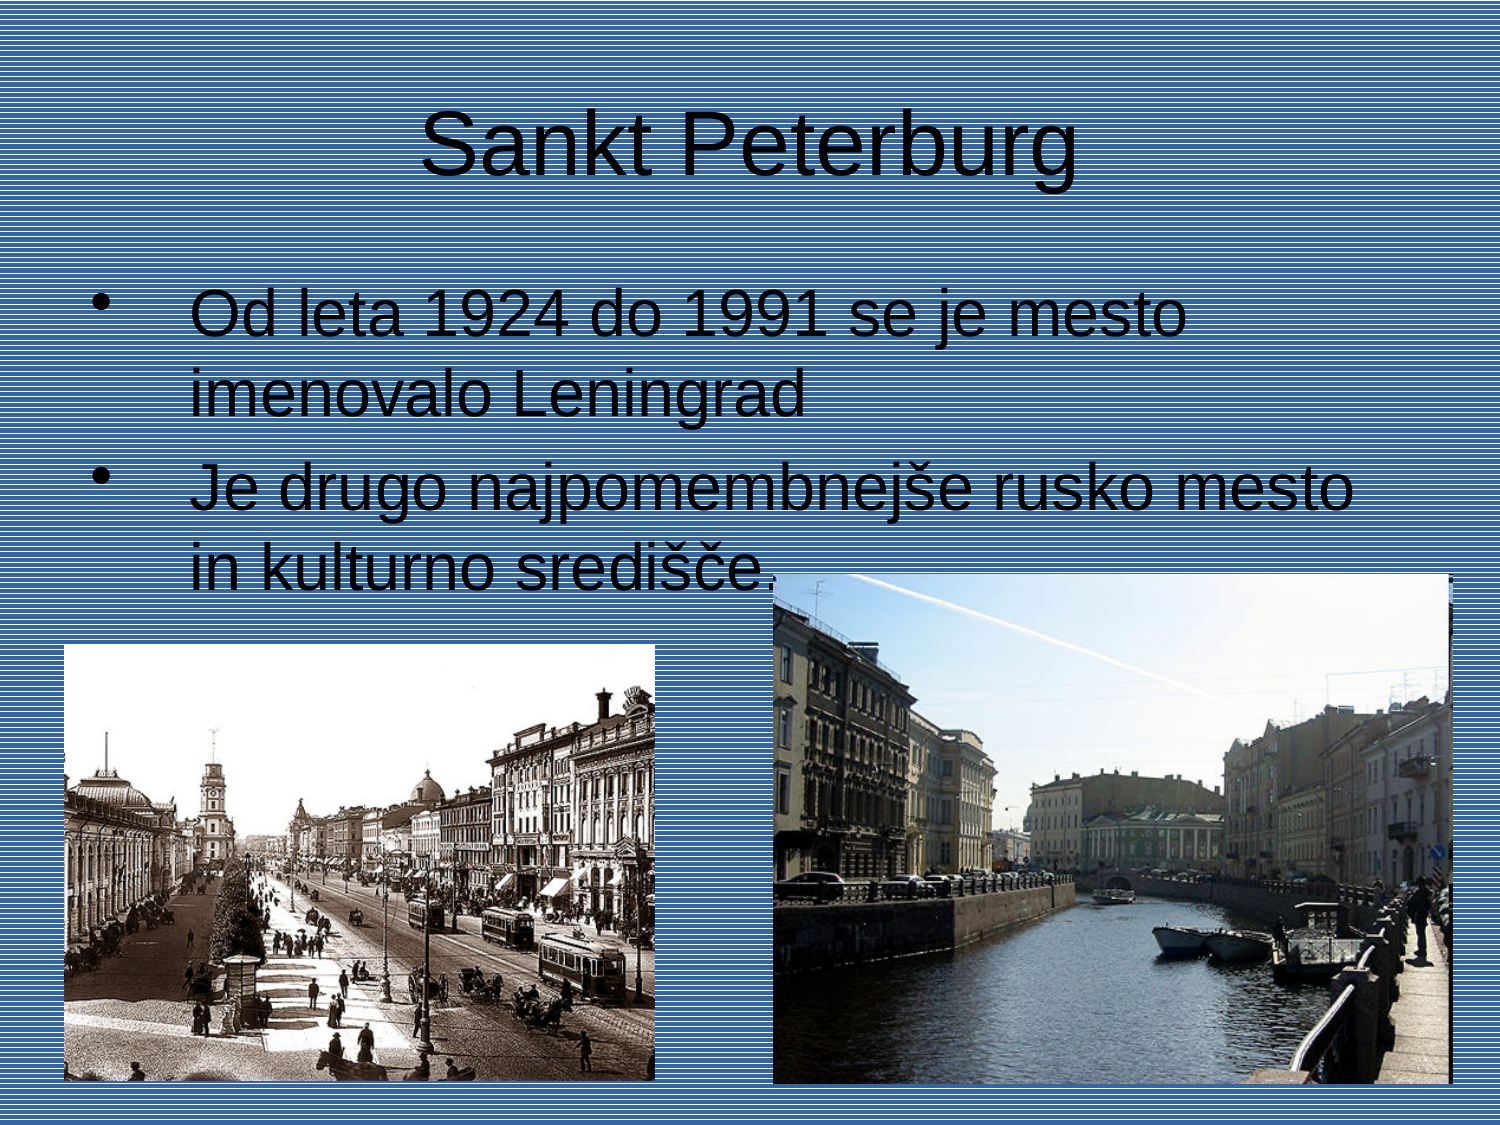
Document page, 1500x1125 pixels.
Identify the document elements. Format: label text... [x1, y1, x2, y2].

list Od leta 1924 do 1991 se je mesto imenovalo Leningrad Je drugo najpomembnejše rusko mesto in kulturno središče. [75, 262, 1425, 1005]
title Sankt Peterburg [75, 45, 1425, 233]
picture [773, 574, 1453, 1084]
picture [64, 645, 655, 1081]
